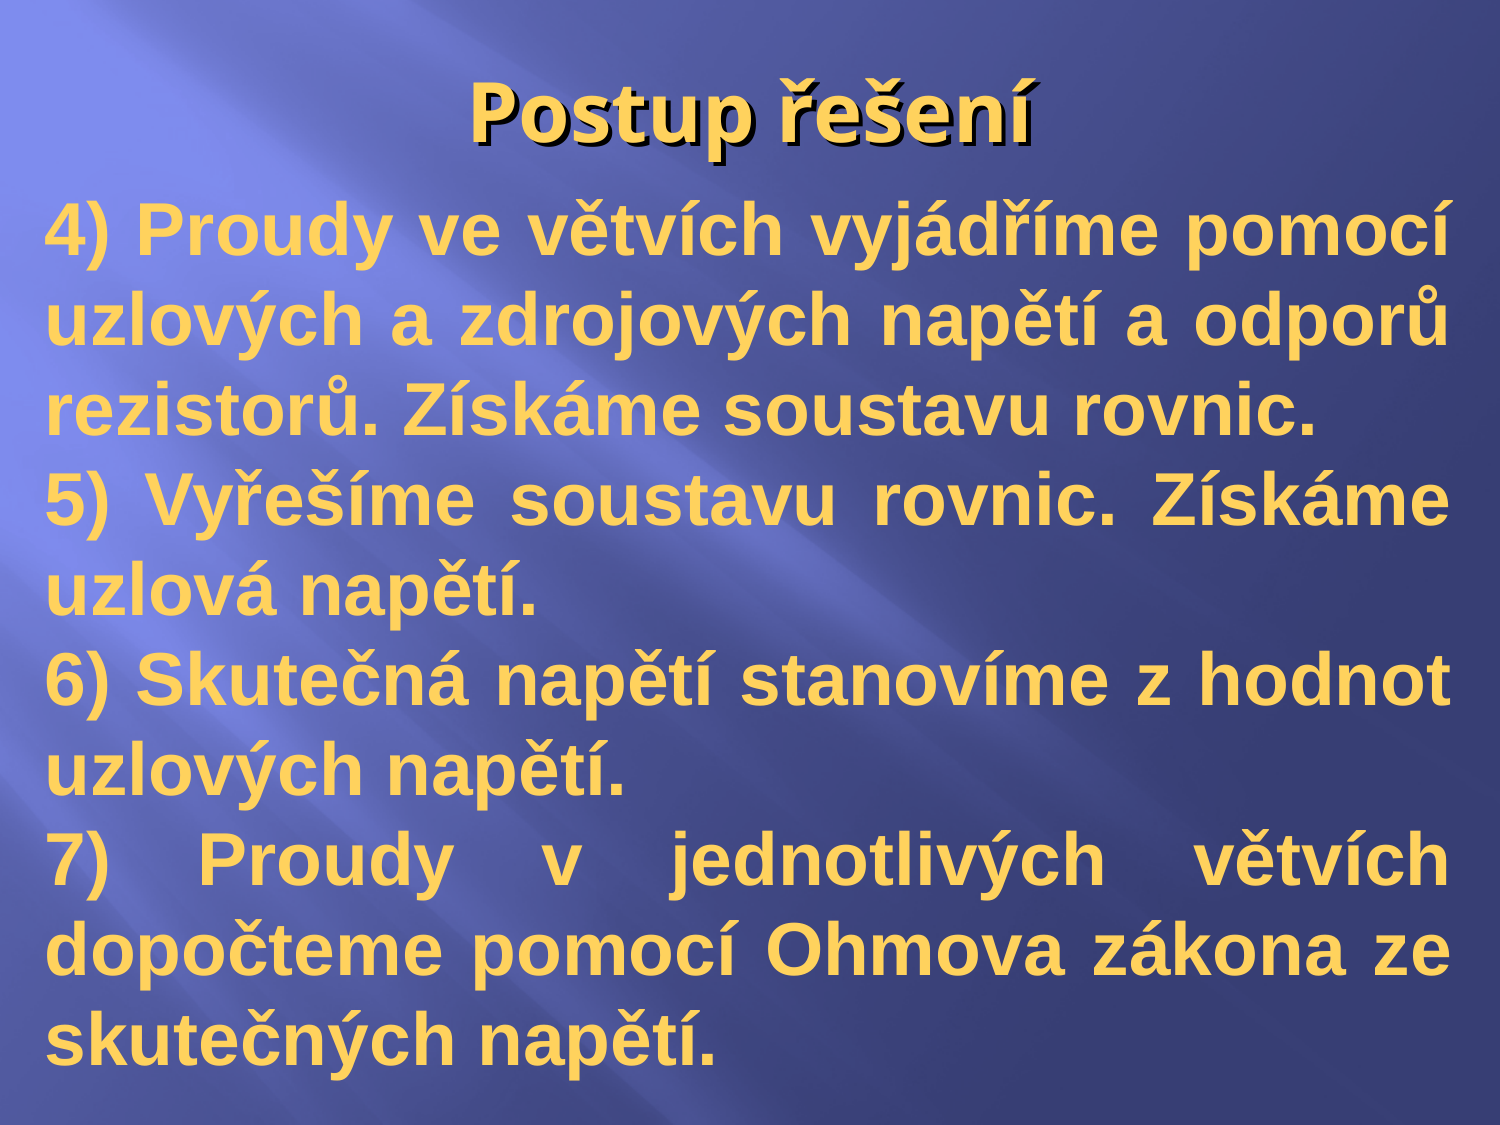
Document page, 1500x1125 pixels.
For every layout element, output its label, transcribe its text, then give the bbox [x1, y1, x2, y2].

text_box 4) Proudy ve větvích vyjádříme pomocí uzlových a zdrojových napětí a odporů rezistorů. Získáme soustavu rovnic. 5) Vyřešíme soustavu rovnic. Získáme uzlová napětí. 6) Skutečná napětí stanovíme z hodnot uzlových napětí. 7) Proudy v jednotlivých větvích dopočteme pomocí Ohmova zákona ze skutečných napětí. [29, 172, 1471, 1071]
title Postup řešení [75, 45, 1426, 172]
